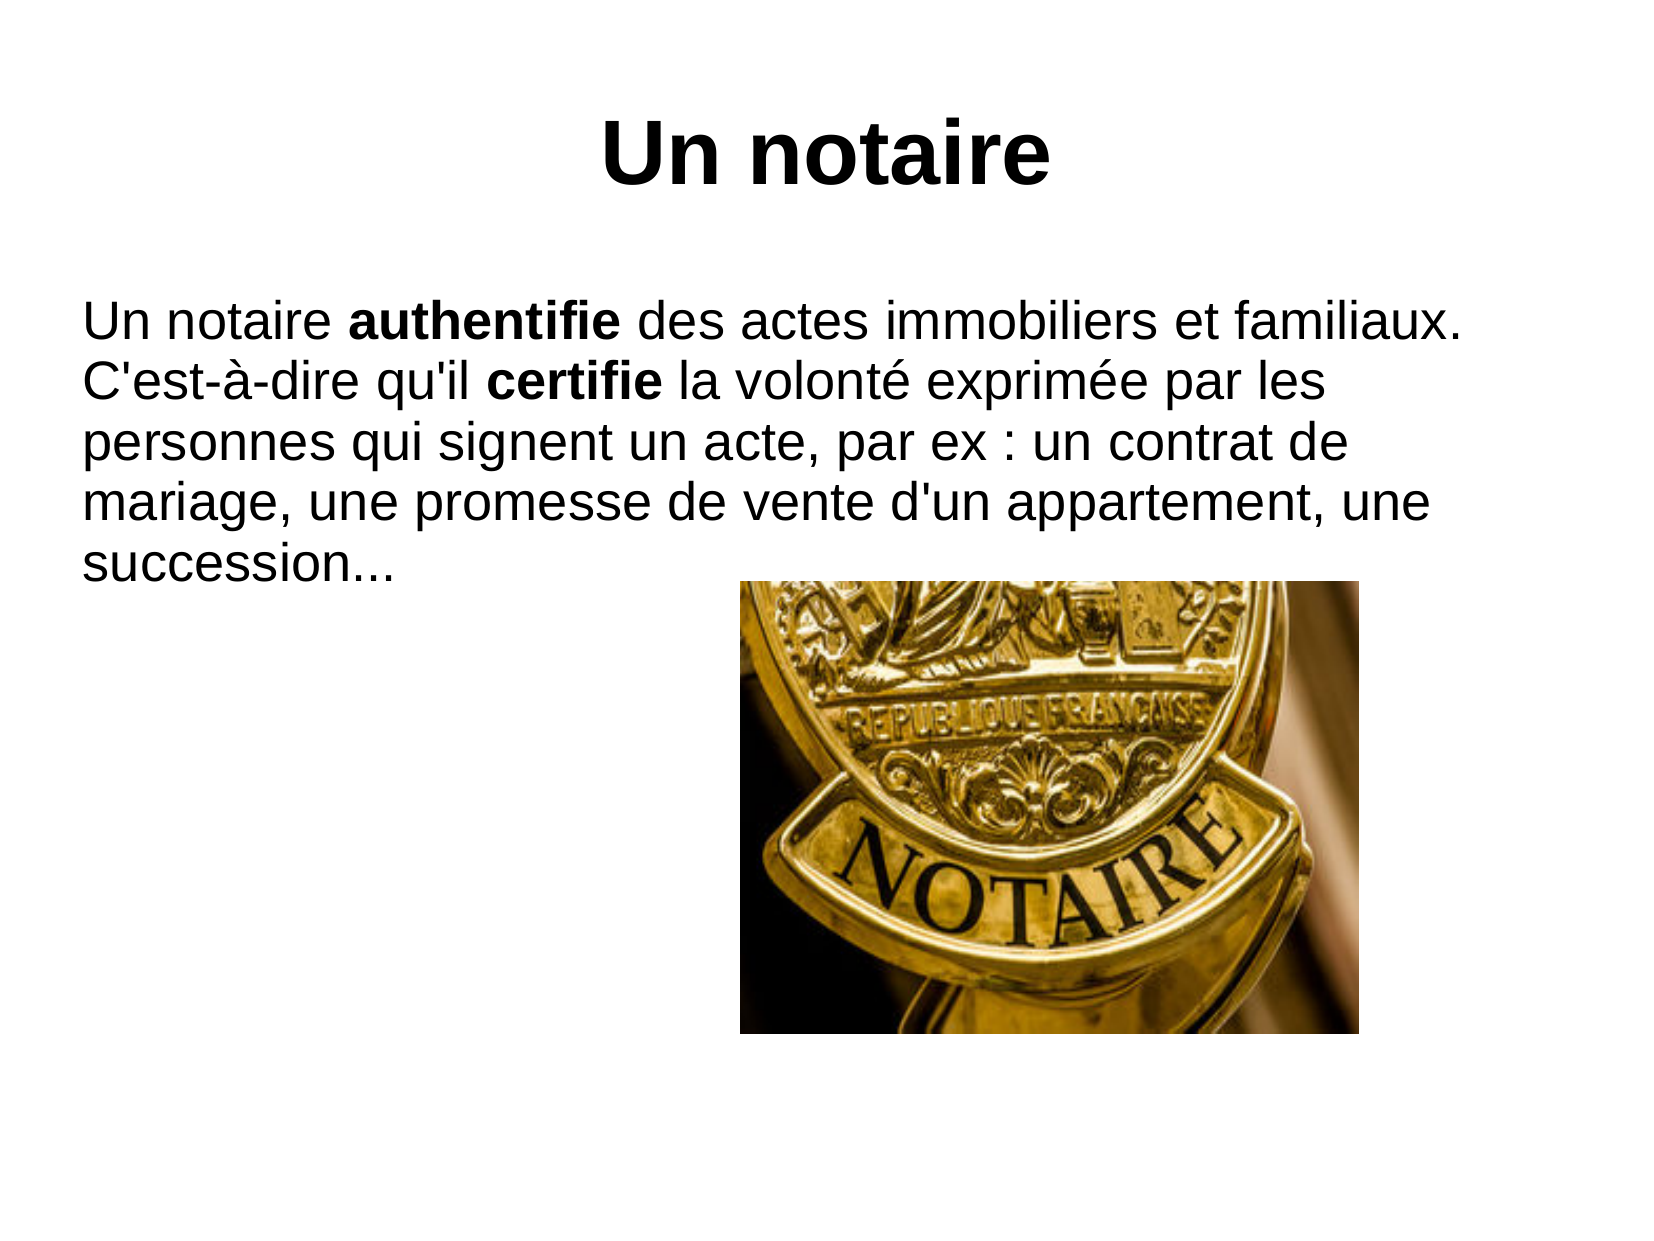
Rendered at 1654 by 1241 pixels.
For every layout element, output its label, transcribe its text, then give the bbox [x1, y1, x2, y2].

title Un notaire [82, 49, 1571, 257]
list Un notaire authentifie des actes immobiliers et familiaux. C'est-à-dire qu'il certifie la volonté exprimée par les personnes qui signent un acte, par ex : un contrat de mariage, une promesse de vente d'un appartement, une succession... [82, 290, 1571, 1109]
picture [740, 581, 1359, 1034]
